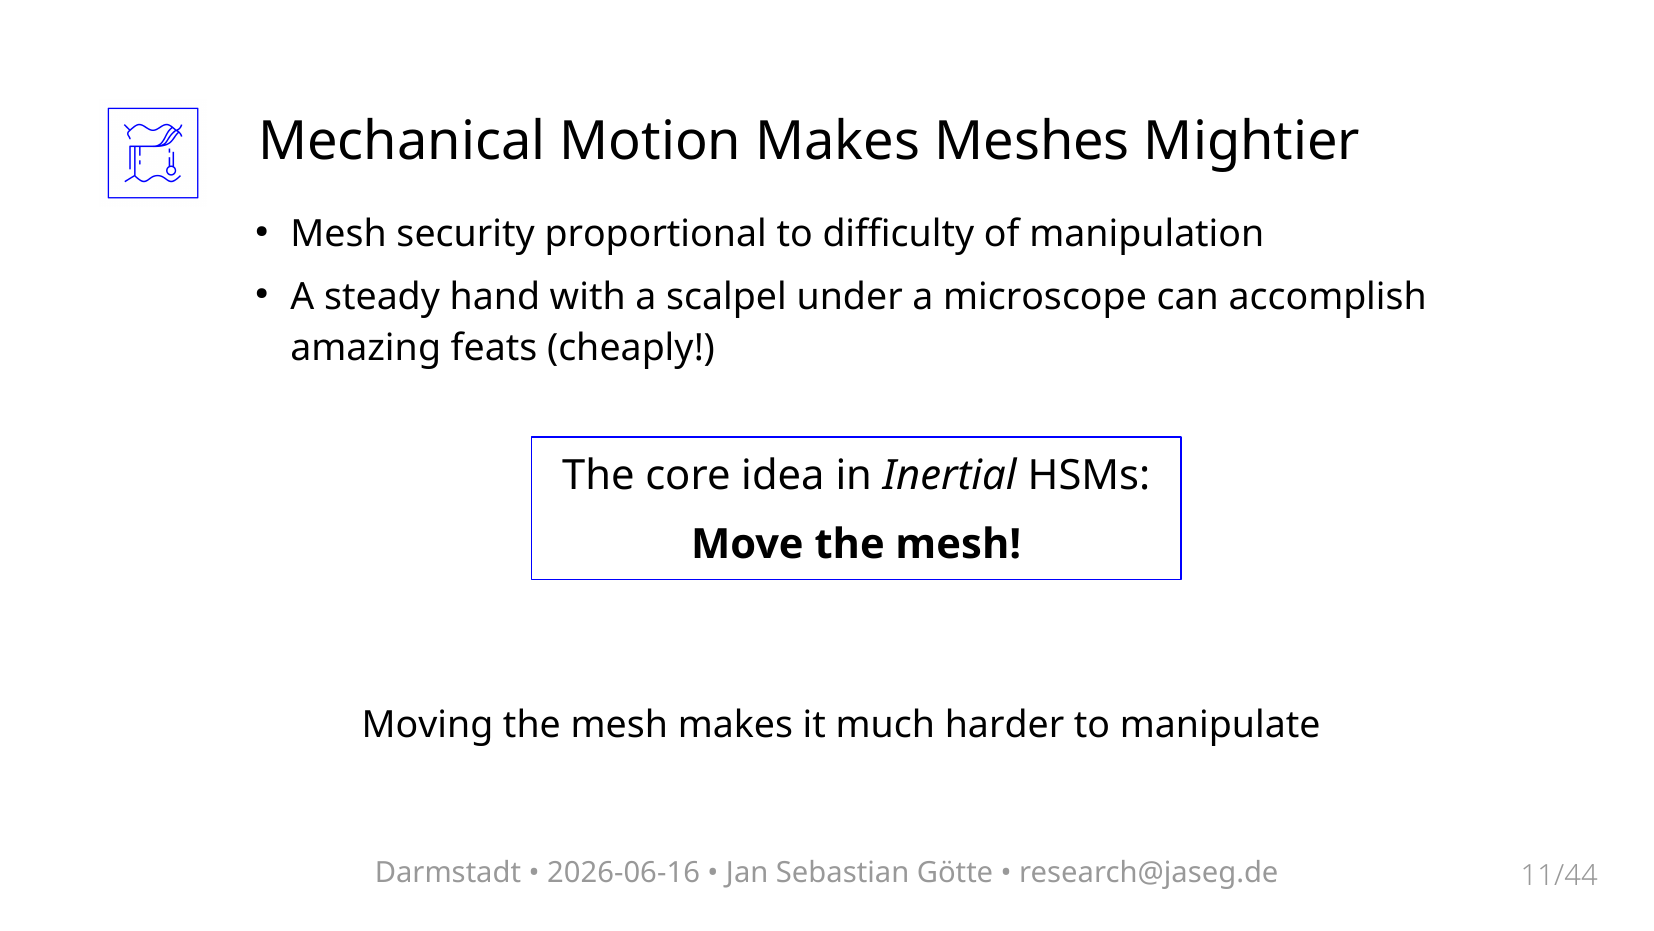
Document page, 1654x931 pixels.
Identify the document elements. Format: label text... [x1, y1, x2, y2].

text_box Mesh security proportional to difficulty of manipulation A steady hand with a scalpel under a microscope can accomplish amazing feats (cheaply!) Moving the mesh makes it much harder to manipulate [236, 206, 1447, 787]
picture [99, 99, 207, 207]
text_box Mechanical Motion Makes Meshes Mightier [243, 93, 1543, 213]
text_box The core idea in Inertial HSMs: Move the mesh! [531, 437, 1182, 567]
